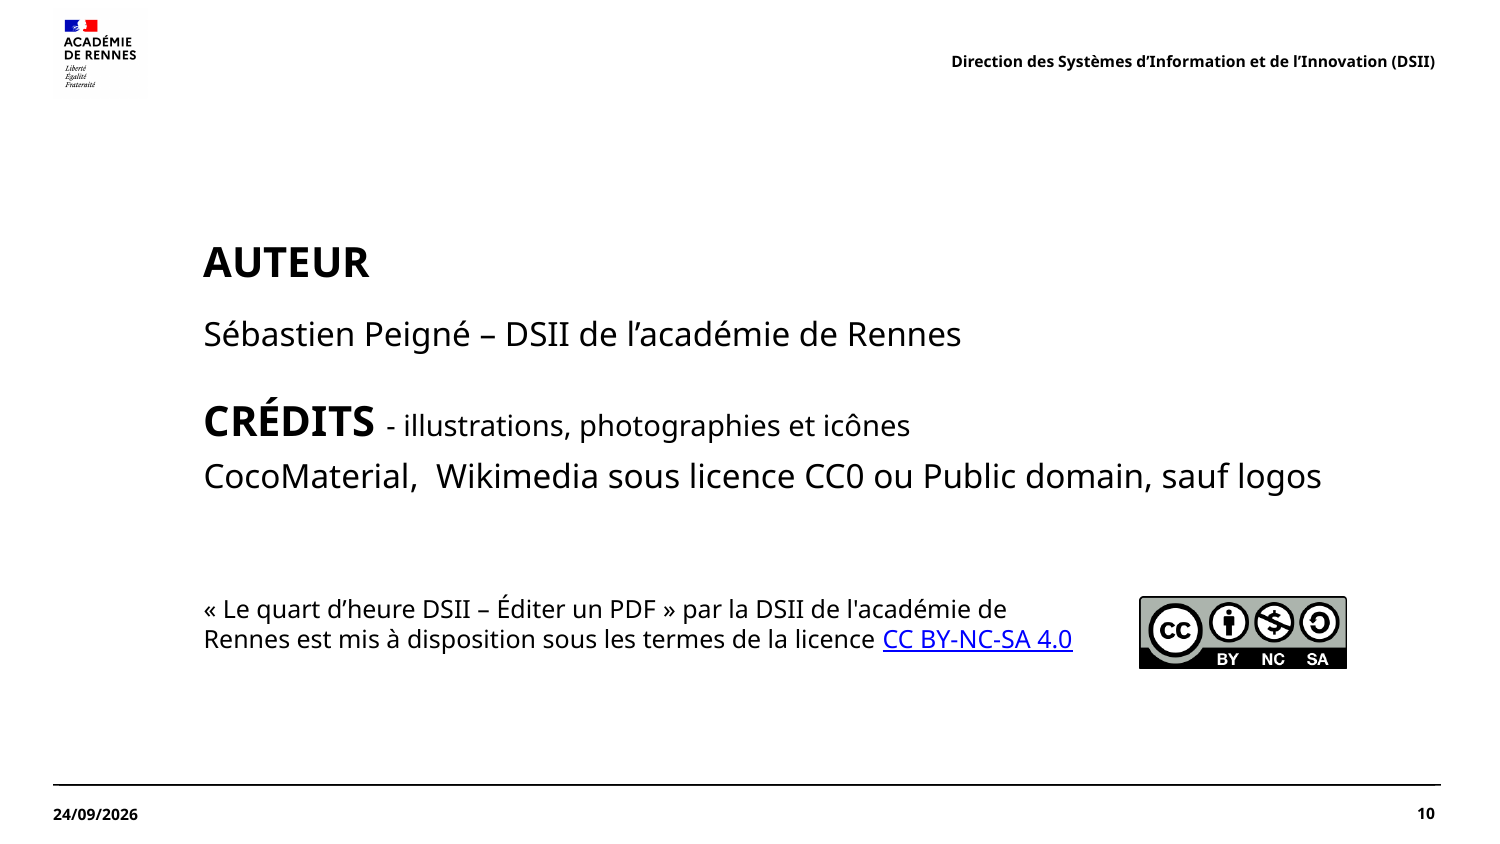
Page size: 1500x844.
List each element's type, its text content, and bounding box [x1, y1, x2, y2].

slide_number <numéro> [1213, 784, 1436, 844]
footer Direction des Systèmes d’Information et de l’Innovation (DSII) [470, 32, 1436, 92]
picture [53, 8, 148, 99]
slide_number 31/05/2024 [53, 787, 245, 844]
list Auteur Sébastien Peigné – DSII de l’académie de Rennes Crédits - illustrations, photographies et icônes CocoMaterial, Wikimedia sous licence CC0 ou Public domain, sauf logos [203, 241, 1382, 523]
text_box « Le quart d’heure DSII – Éditer un PDF » par la DSII de l'académie de Rennes est mis à disposition sous les termes de la licence CC BY-NC-SA 4.0 [188, 585, 1111, 727]
picture [1139, 596, 1347, 669]
